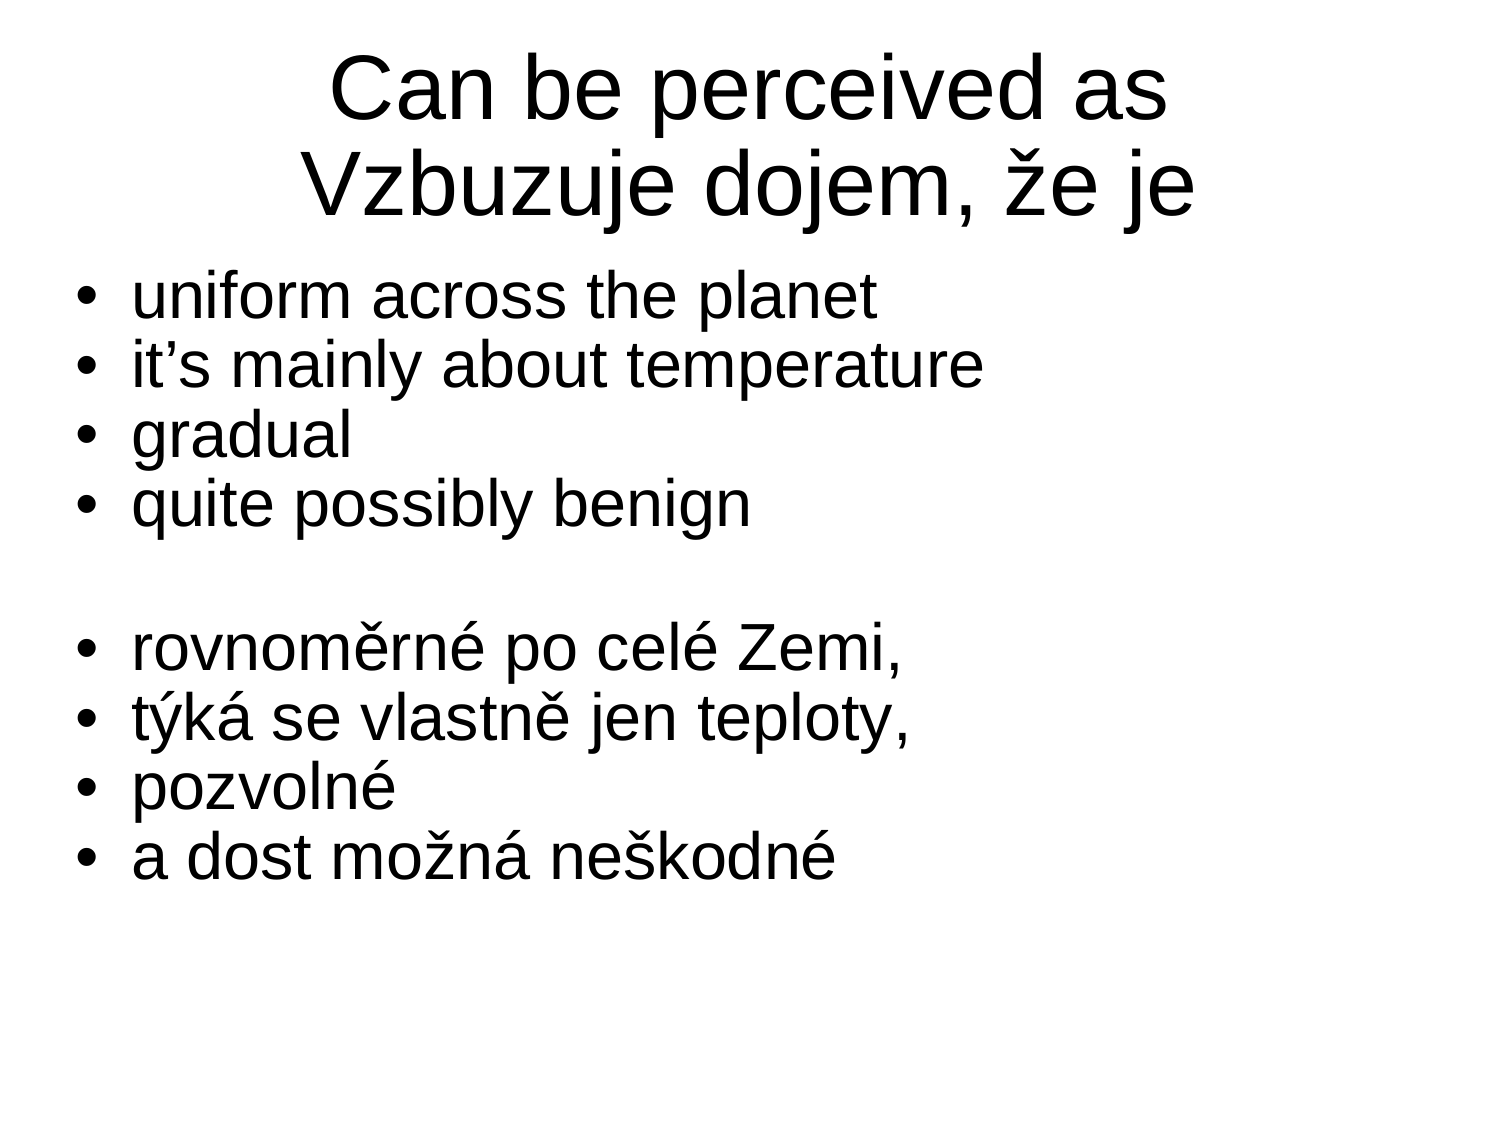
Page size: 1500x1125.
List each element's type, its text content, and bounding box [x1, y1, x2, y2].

title Can be perceived as Vzbuzuje dojem, že je [75, 21, 1425, 257]
list uniform across the planet it’s mainly about temperature gradual quite possibly benign rovnoměrné po celé Zemi, týká se vlastně jen teploty, pozvolné a dost možná neškodné [75, 262, 1425, 1005]
